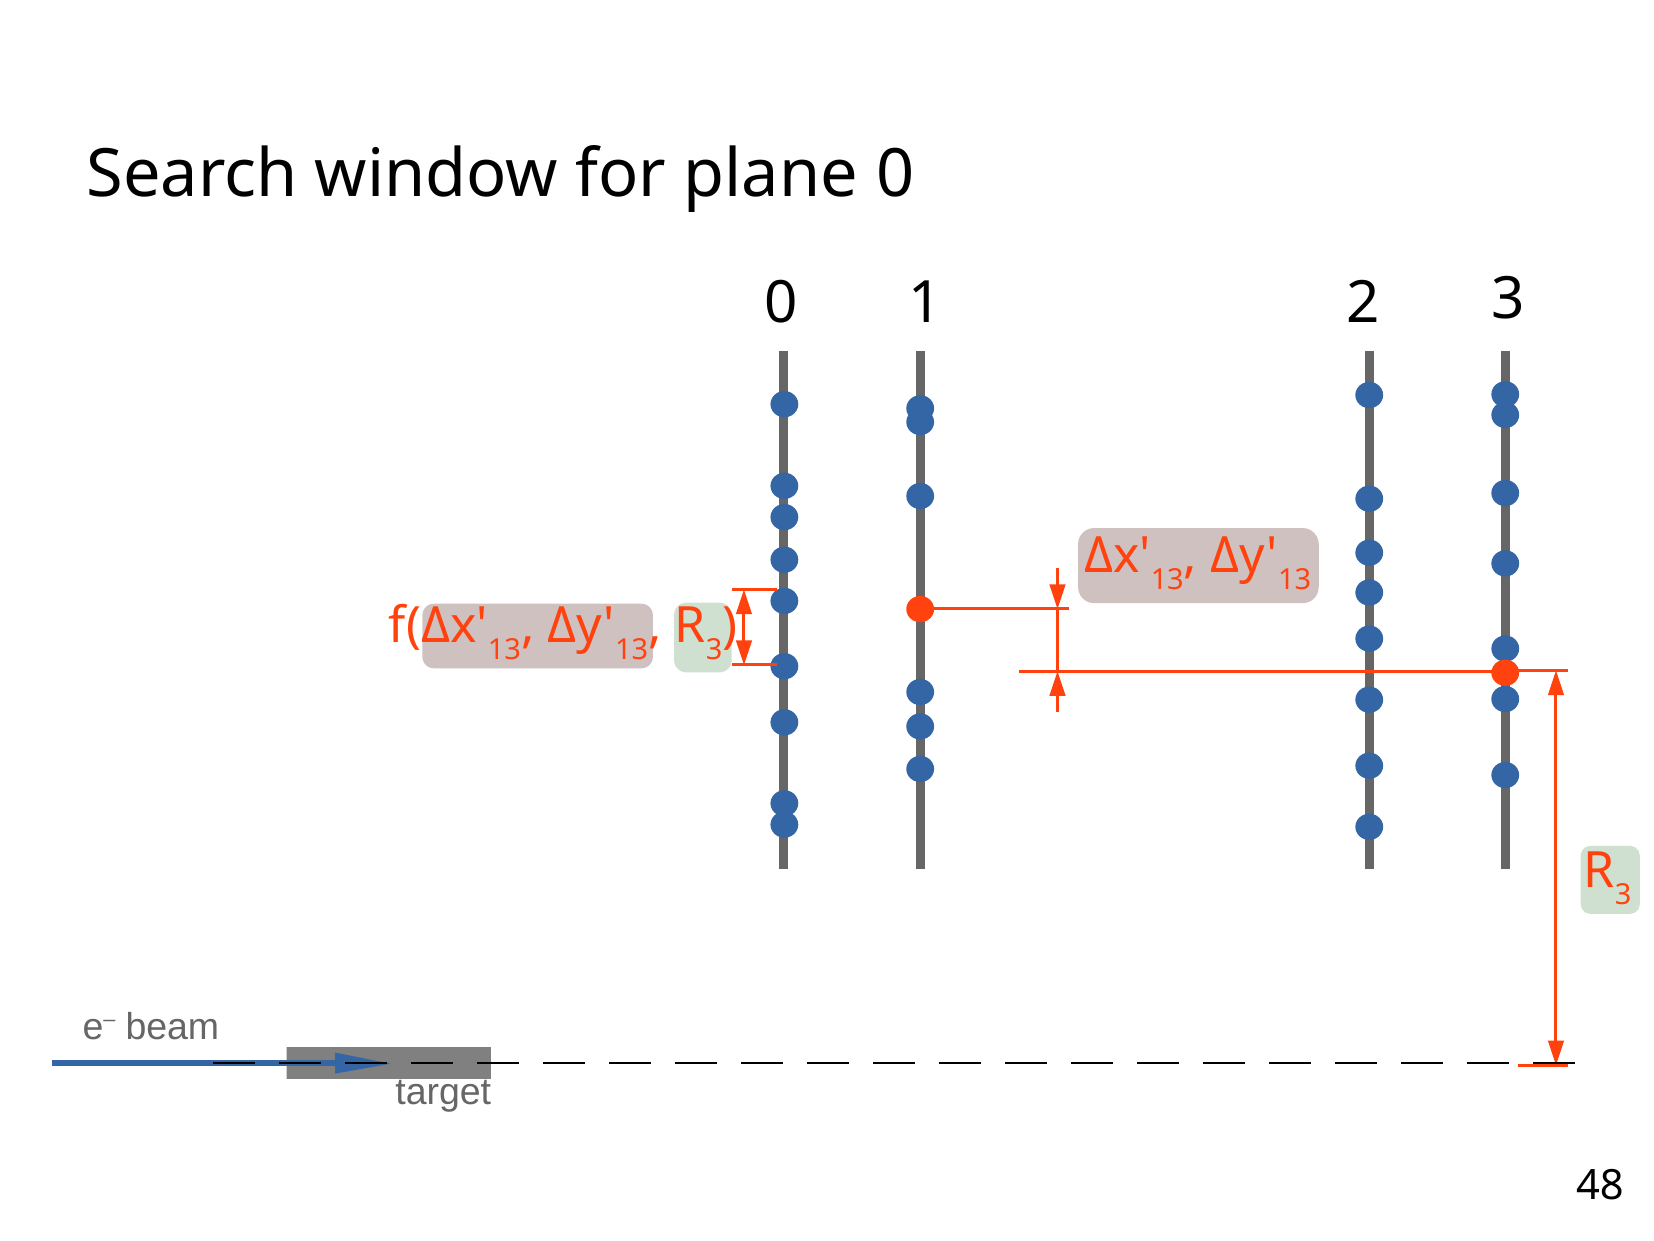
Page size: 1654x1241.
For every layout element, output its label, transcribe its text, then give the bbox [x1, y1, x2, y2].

text_box e– beam [67, 997, 261, 1121]
text_box [1491, 761, 1520, 789]
text_box f(Δx'13, Δy'13, R3) [374, 581, 829, 680]
text_box [770, 472, 799, 500]
text_box [1491, 635, 1520, 713]
text_box [906, 755, 935, 783]
text_box [1355, 381, 1384, 409]
text_box [286, 1047, 491, 1063]
text_box R3 [1569, 826, 1654, 925]
text_box [770, 391, 799, 418]
text_box [906, 482, 935, 510]
text_box target [380, 1063, 551, 1132]
text_box [906, 395, 935, 436]
text_box [770, 546, 799, 573]
text_box 3 [1491, 256, 1559, 336]
text_box [906, 678, 935, 706]
text_box [1355, 579, 1384, 606]
text_box [1355, 625, 1384, 652]
text_box [1491, 479, 1520, 507]
text_box [1355, 686, 1384, 713]
text_box [770, 709, 799, 736]
text_box [1355, 813, 1384, 841]
text_box Search window for plane 0 [86, 69, 1134, 272]
text_box [906, 595, 935, 623]
text_box [1355, 485, 1384, 512]
text_box [770, 790, 799, 838]
text_box [286, 1066, 380, 1079]
text_box 2 [1345, 260, 1413, 340]
text_box 0 [764, 272, 832, 340]
text_box [1491, 381, 1520, 429]
text_box [1355, 752, 1384, 779]
text_box [770, 503, 799, 531]
text_box Δx'13, Δy'13 [1069, 511, 1352, 610]
text_box [906, 713, 935, 740]
text_box 1 [908, 272, 976, 340]
text_box [1355, 539, 1384, 566]
text_box [1491, 550, 1520, 577]
